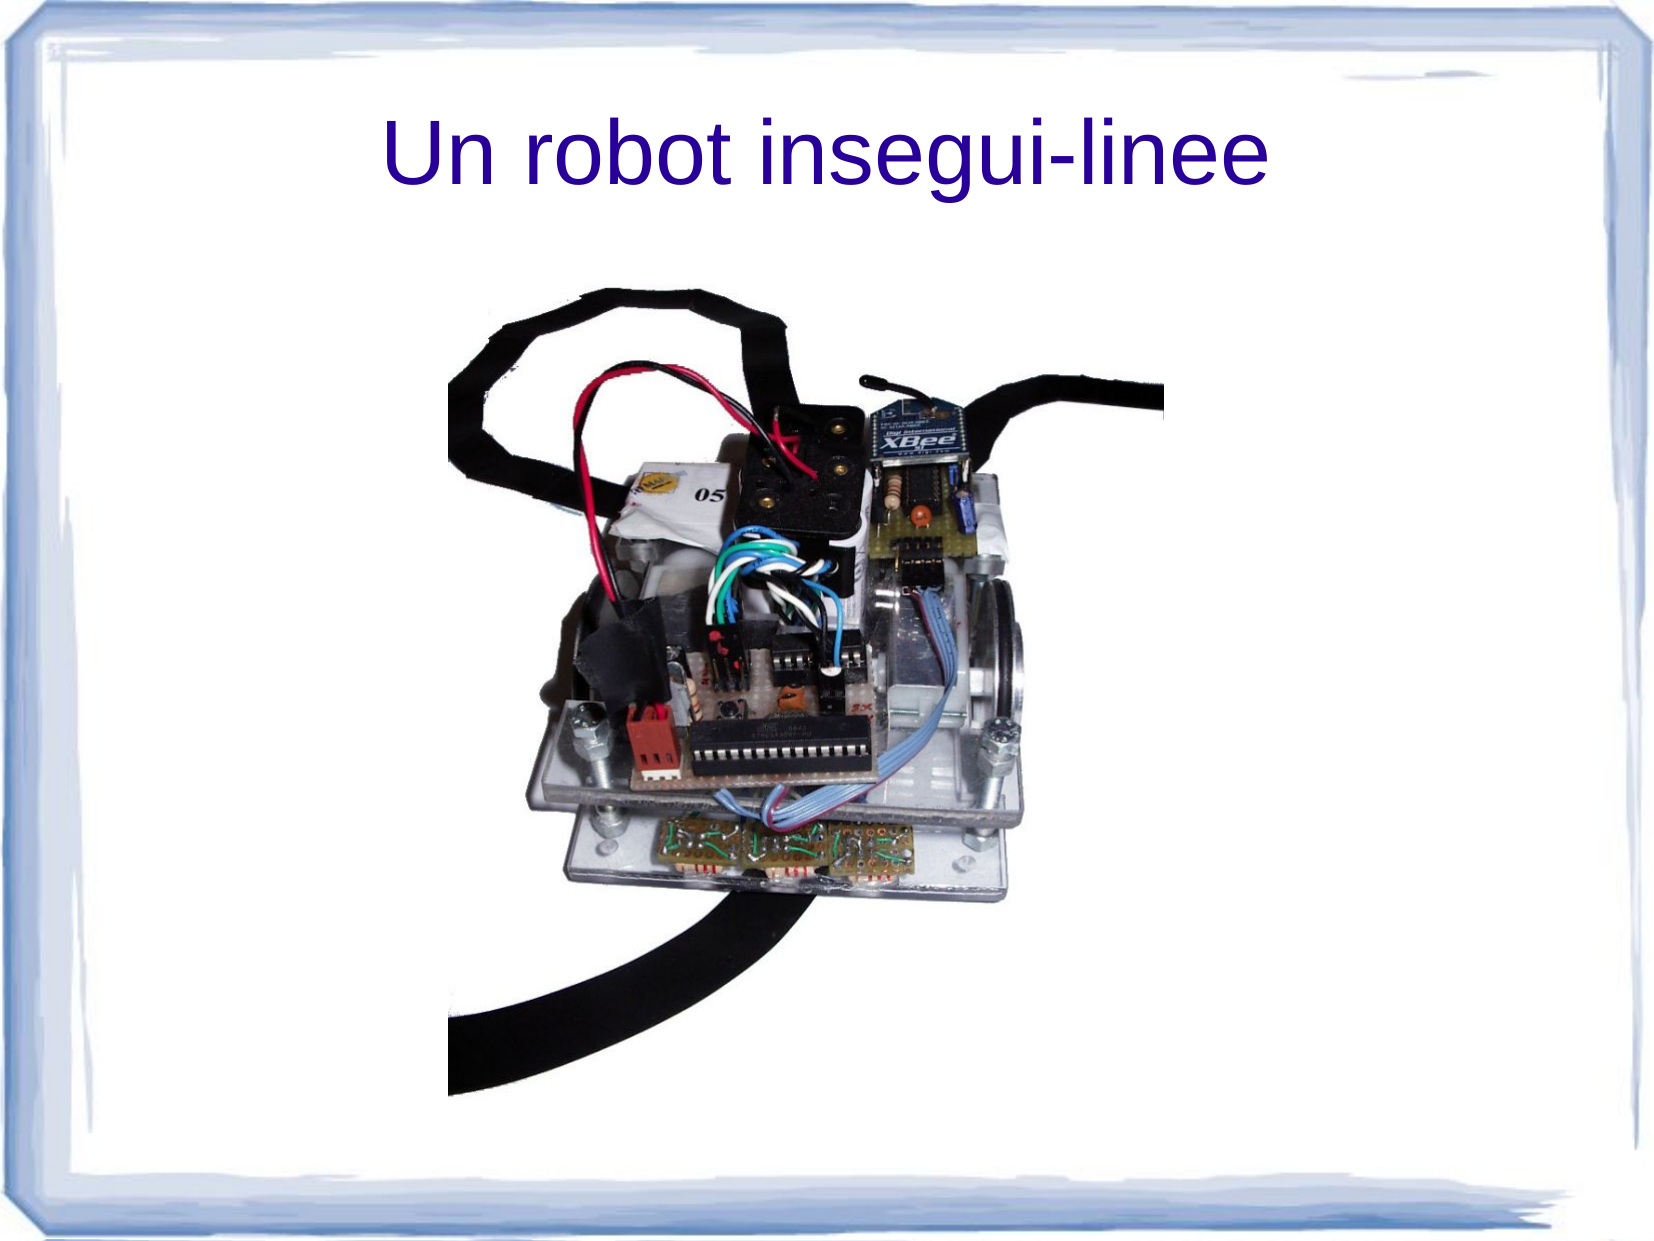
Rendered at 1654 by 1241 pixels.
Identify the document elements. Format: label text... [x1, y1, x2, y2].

title Un robot insegui-linee [82, 49, 1571, 257]
picture [0, 0, 1654, 1241]
